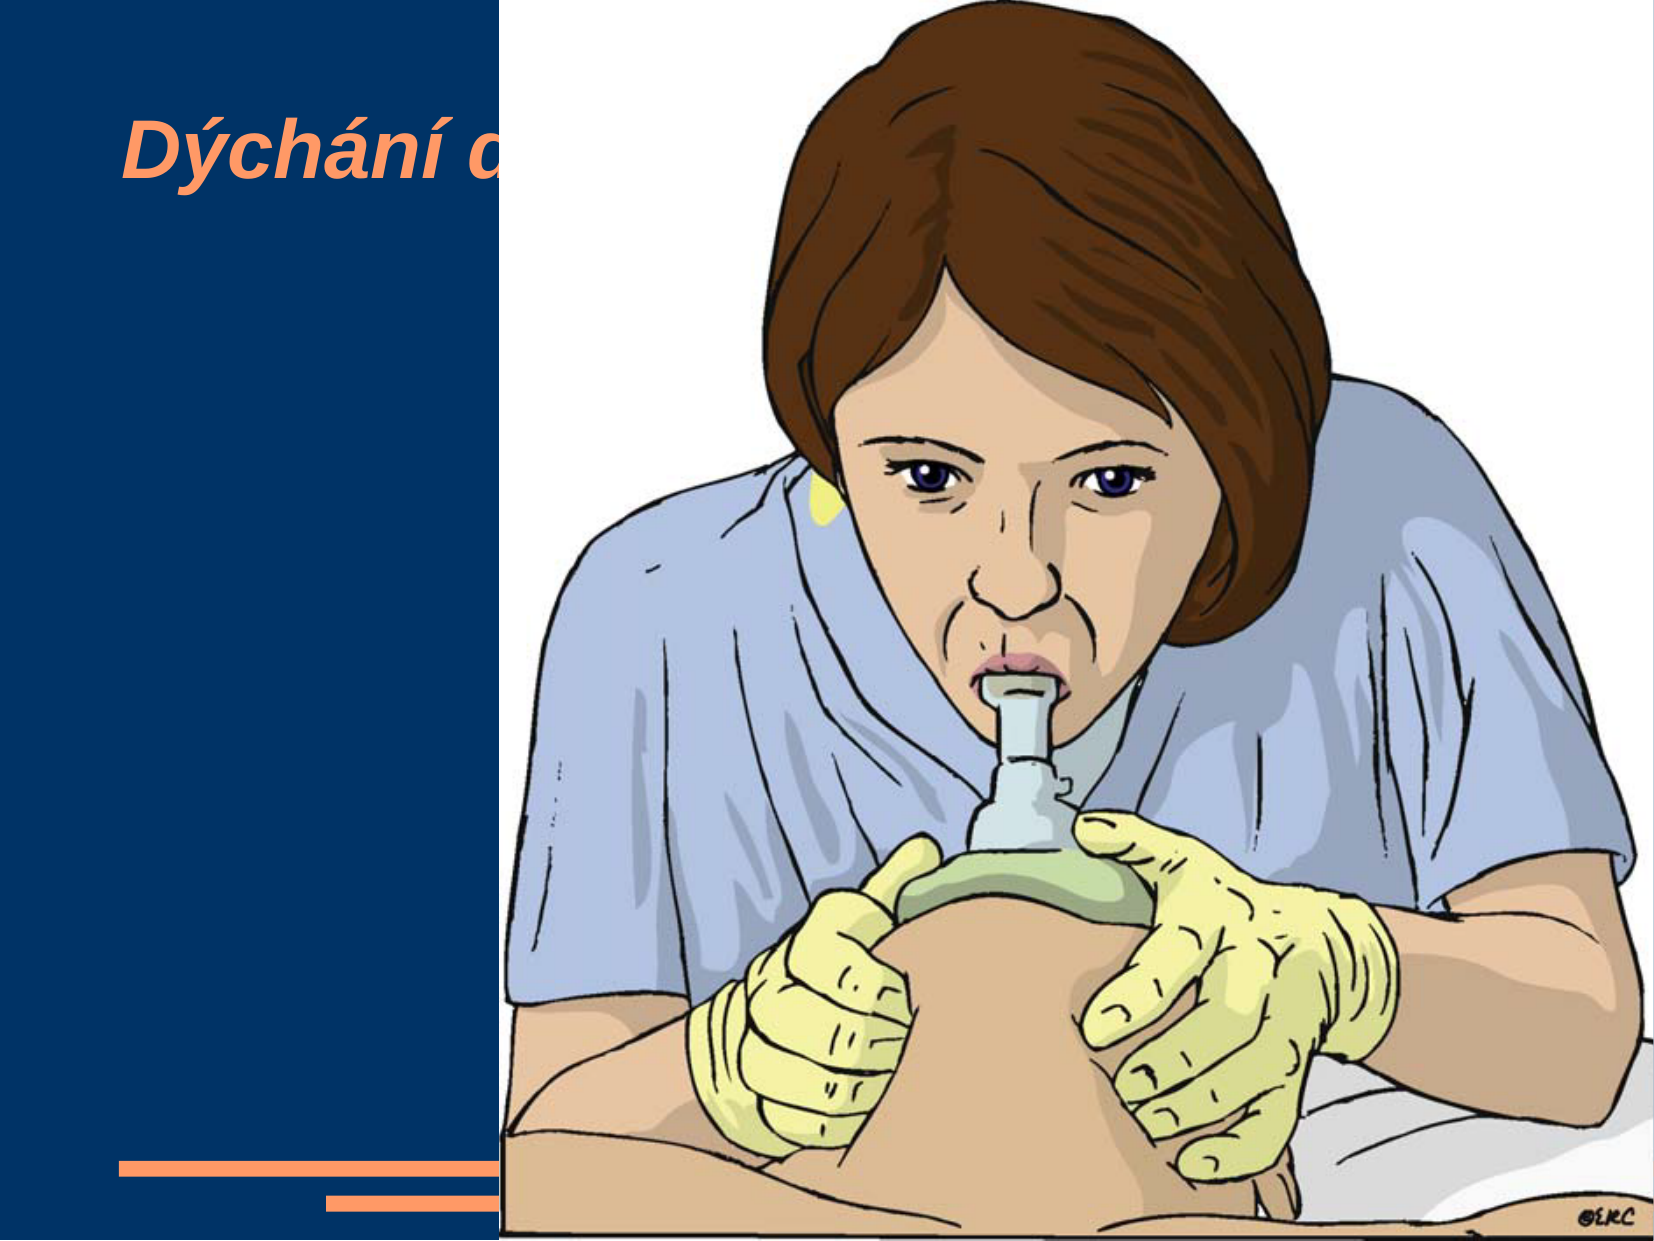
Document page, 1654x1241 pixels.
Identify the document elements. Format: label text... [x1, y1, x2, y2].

title Dýchání do masky [121, 46, 499, 254]
picture [499, 0, 1654, 1241]
